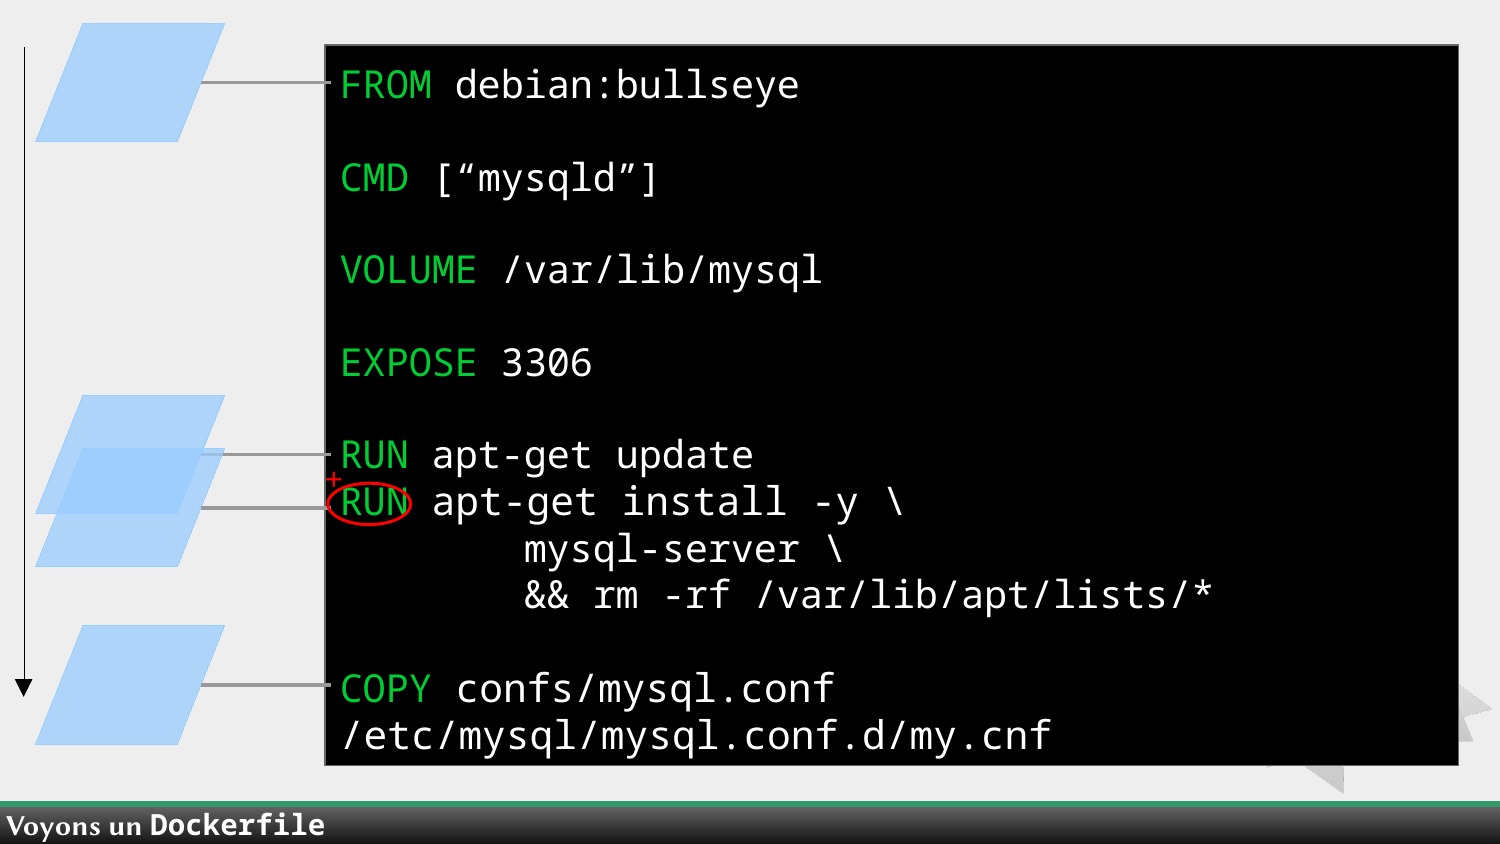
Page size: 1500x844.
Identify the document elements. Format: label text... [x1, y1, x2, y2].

text_box [35, 395, 225, 567]
text_box [35, 23, 225, 142]
text_box FROM debian:bullseye CMD [“mysqld”] VOLUME /var/lib/mysql EXPOSE 3306 RUN apt-get update RUN apt-get install -y \ mysql-server \ && rm -rf /var/lib/apt/lists/* COPY confs/mysql.conf /etc/mysql/mysql.conf.d/my.cnf [324, 45, 1459, 766]
title Voyons un Dockerfile [5, 801, 1075, 844]
text_box [35, 625, 225, 745]
picture [1187, 587, 1492, 794]
text_box + [324, 448, 349, 504]
